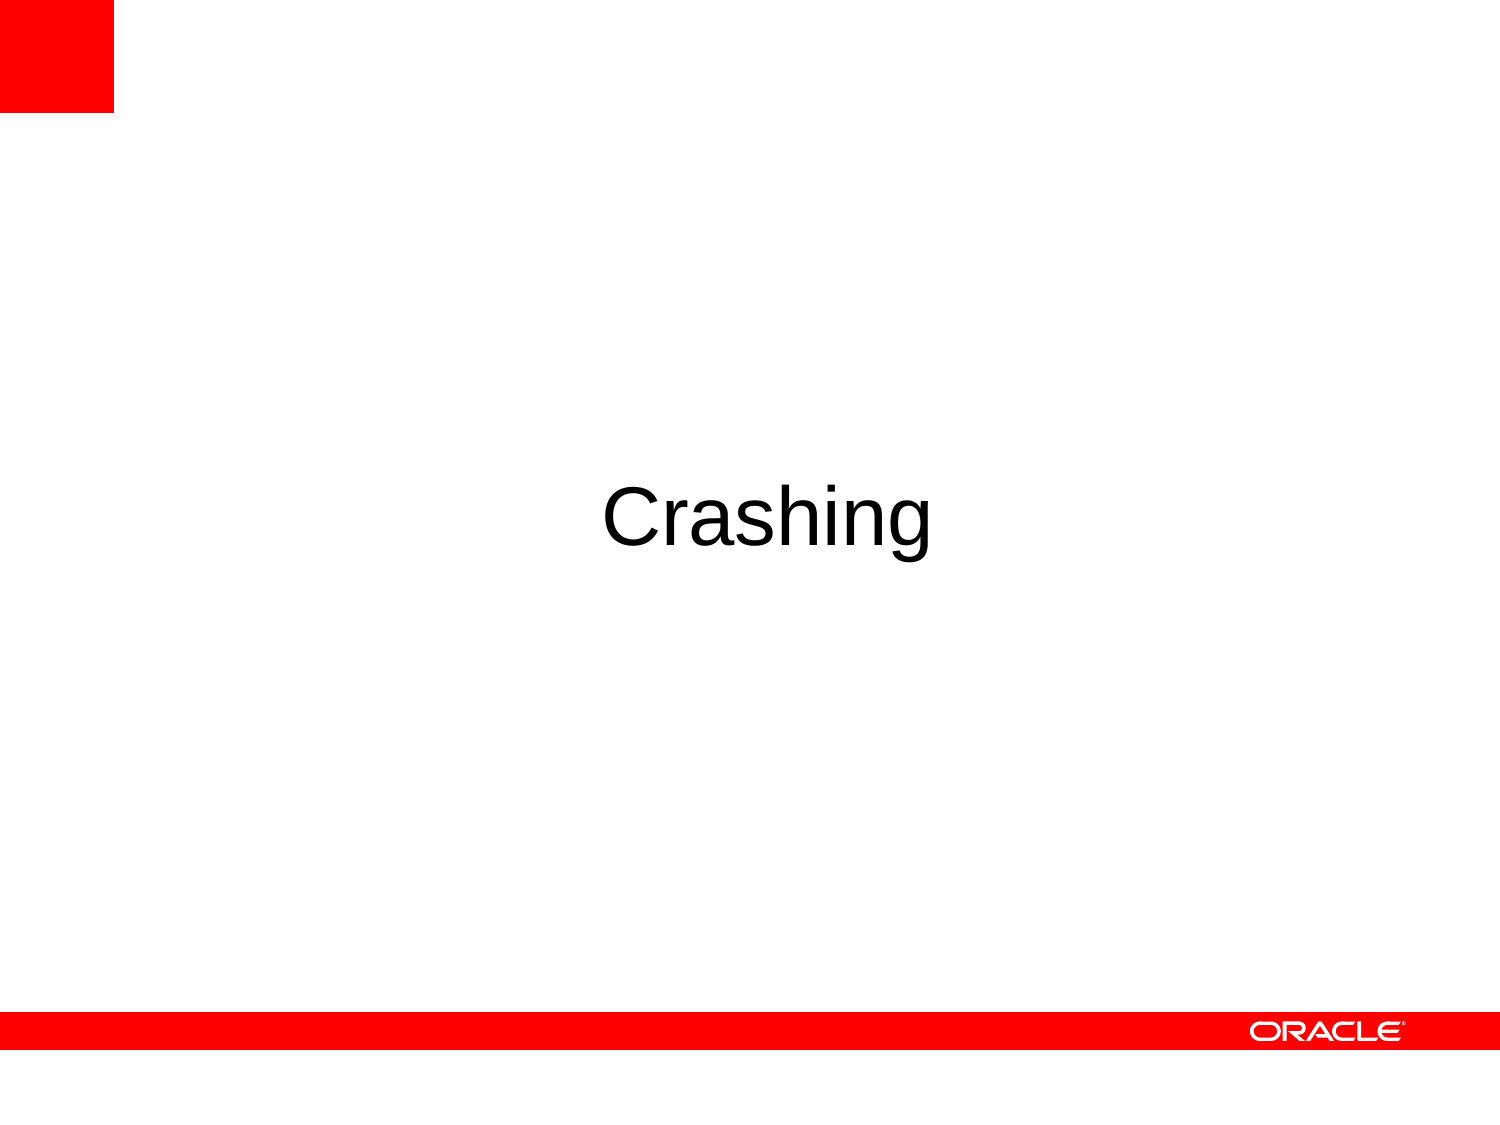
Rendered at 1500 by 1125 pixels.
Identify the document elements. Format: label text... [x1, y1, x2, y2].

subtitle Crashing [145, 57, 1390, 968]
picture [0, 1012, 1500, 1050]
picture [0, 0, 114, 113]
